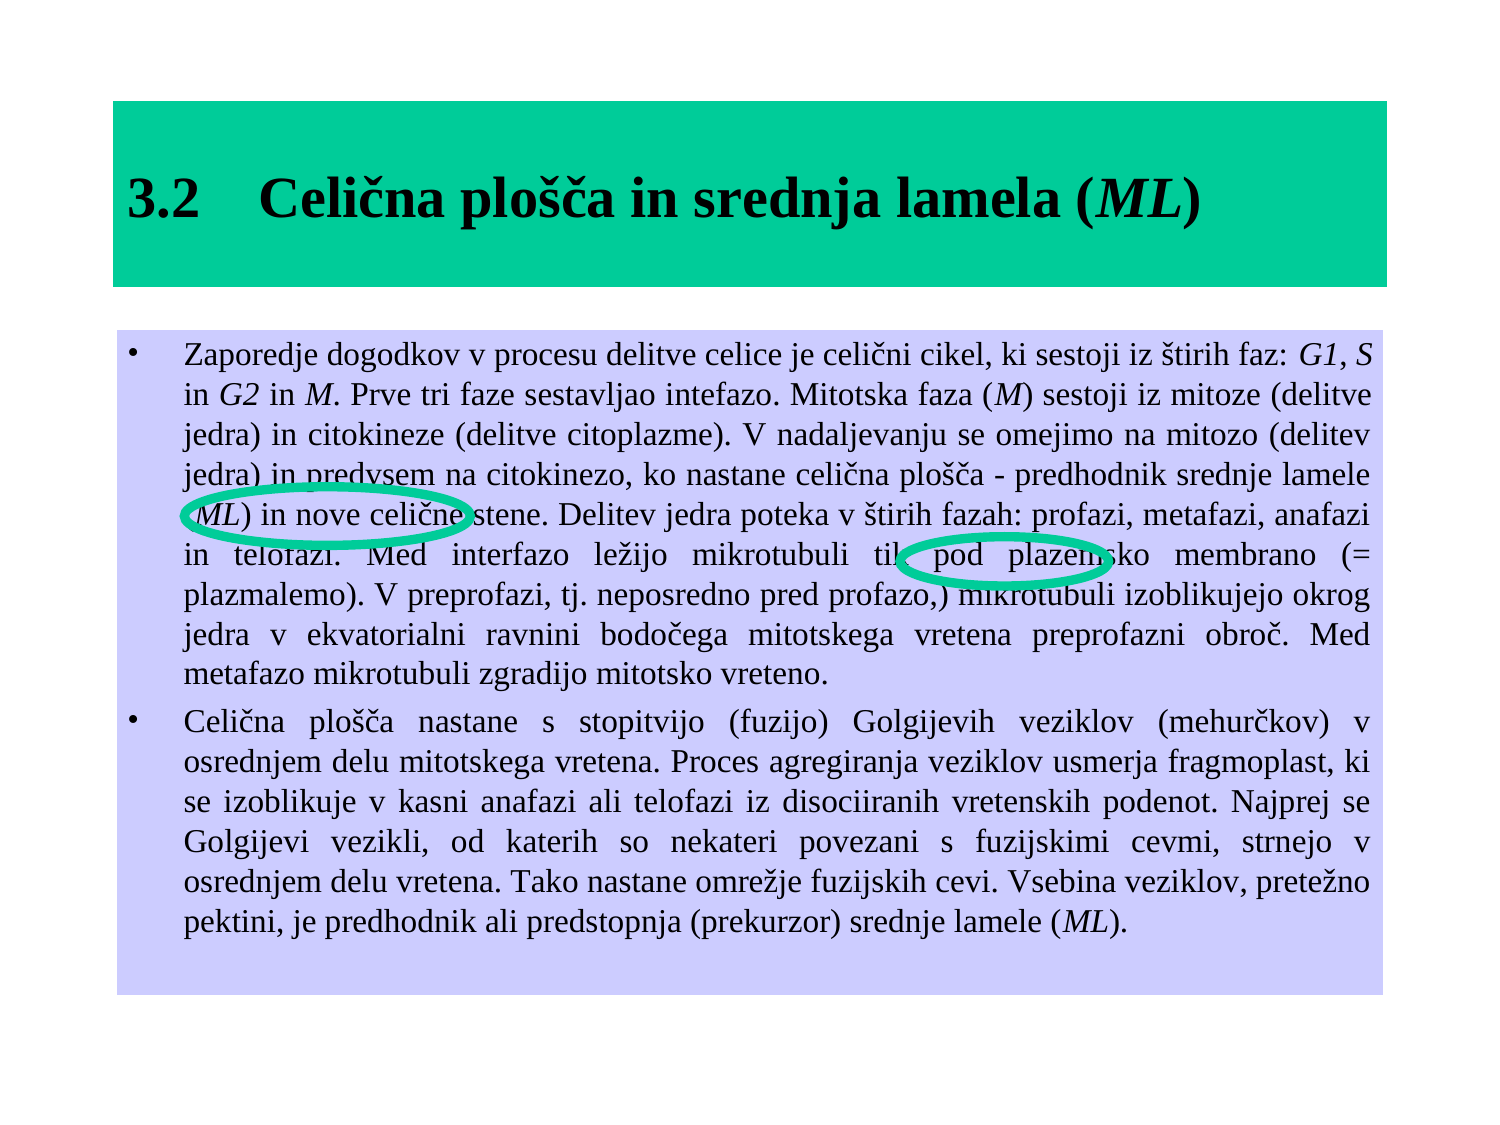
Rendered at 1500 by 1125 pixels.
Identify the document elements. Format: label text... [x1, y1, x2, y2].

title 3.2 Celična plošča in srednja lamela (ML) [112, 99, 1388, 288]
list Zaporedje dogodkov v procesu delitve celice je celični cikel, ki sestoji iz štirih faz: G1, S in G2 in M. Prve tri faze sestavljao intefazo. Mitotska faza (M) sestoji iz mitoze (delitve jedra) in citokineze (delitve citoplazme). V nadaljevanju se omejimo na mitozo (delitev jedra) in predvsem na citokinezo, ko nastane celična plošča - predhodnik srednje lamele (ML) in nove celične stene. Delitev jedra poteka v štirih fazah: profazi, metafazi, anafazi in telofazi. Med interfazo ležijo mikrotubuli tik pod plazemsko membrano (= plazmalemo). V preprofazi, tj. neposredno pred profazo,) mikrotubuli izoblikujejo okrog jedra v ekvatorialni ravnini bodočega mitotskega vretena preprofazni obroč. Med metafazo mikrotubuli zgradijo mitotsko vreteno. Celična plošča nastane s stopitvijo (fuzijo) Golgijevih veziklov (mehurčkov) v osrednjem delu mitotskega vretena. Proces agregiranja veziklov usmerja fragmoplast, ki se izoblikuje v kasni anafazi ali telofazi iz disociiranih vretenskih podenot. Najprej se Golgijevi vezikli, od katerih so nekateri povezani s fuzijskimi cevmi, strnejo v osrednjem delu vretena. Tako nastane omrežje fuzijskih cevi. Vsebina veziklov, pretežno pektini, je predhodnik ali predstopnja (prekurzor) srednje lamele (ML). [112, 324, 1388, 1001]
